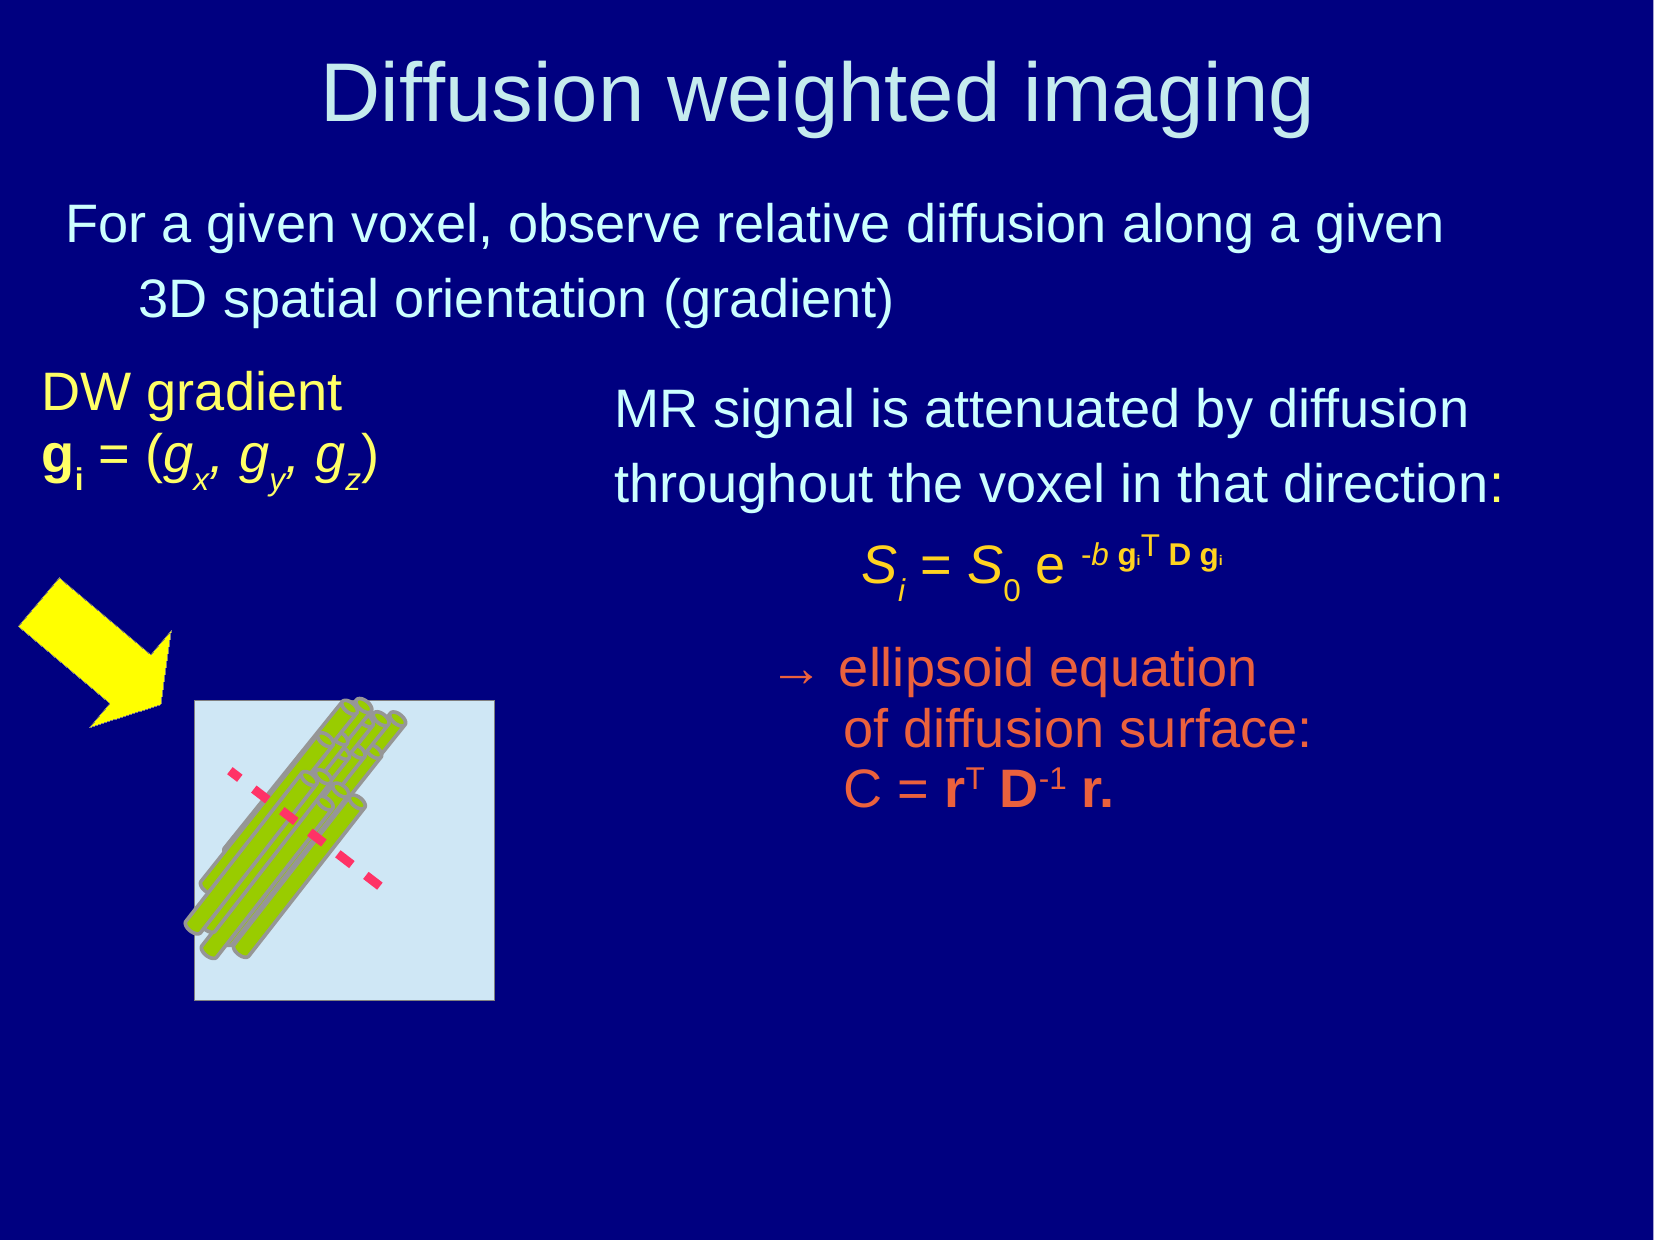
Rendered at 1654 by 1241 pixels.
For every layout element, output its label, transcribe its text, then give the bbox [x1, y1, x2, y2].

text_box [185, 698, 495, 1001]
title Diffusion weighted imaging [0, 12, 1636, 163]
text_box → ellipsoid equation of diffusion surface: C = rT D-1 r. [755, 630, 1344, 831]
text_box MR signal is attenuated by diffusion throughout the voxel in that direction: [599, 356, 1520, 522]
text_box For a given voxel, observe relative diffusion along a given 3D spatial orientation (gradient) [50, 171, 1477, 337]
text_box Si = S0 e -b giT D gi [847, 525, 1238, 616]
text_box [18, 577, 172, 728]
text_box DW gradient gi = (gx, gy, gz) [26, 339, 395, 505]
